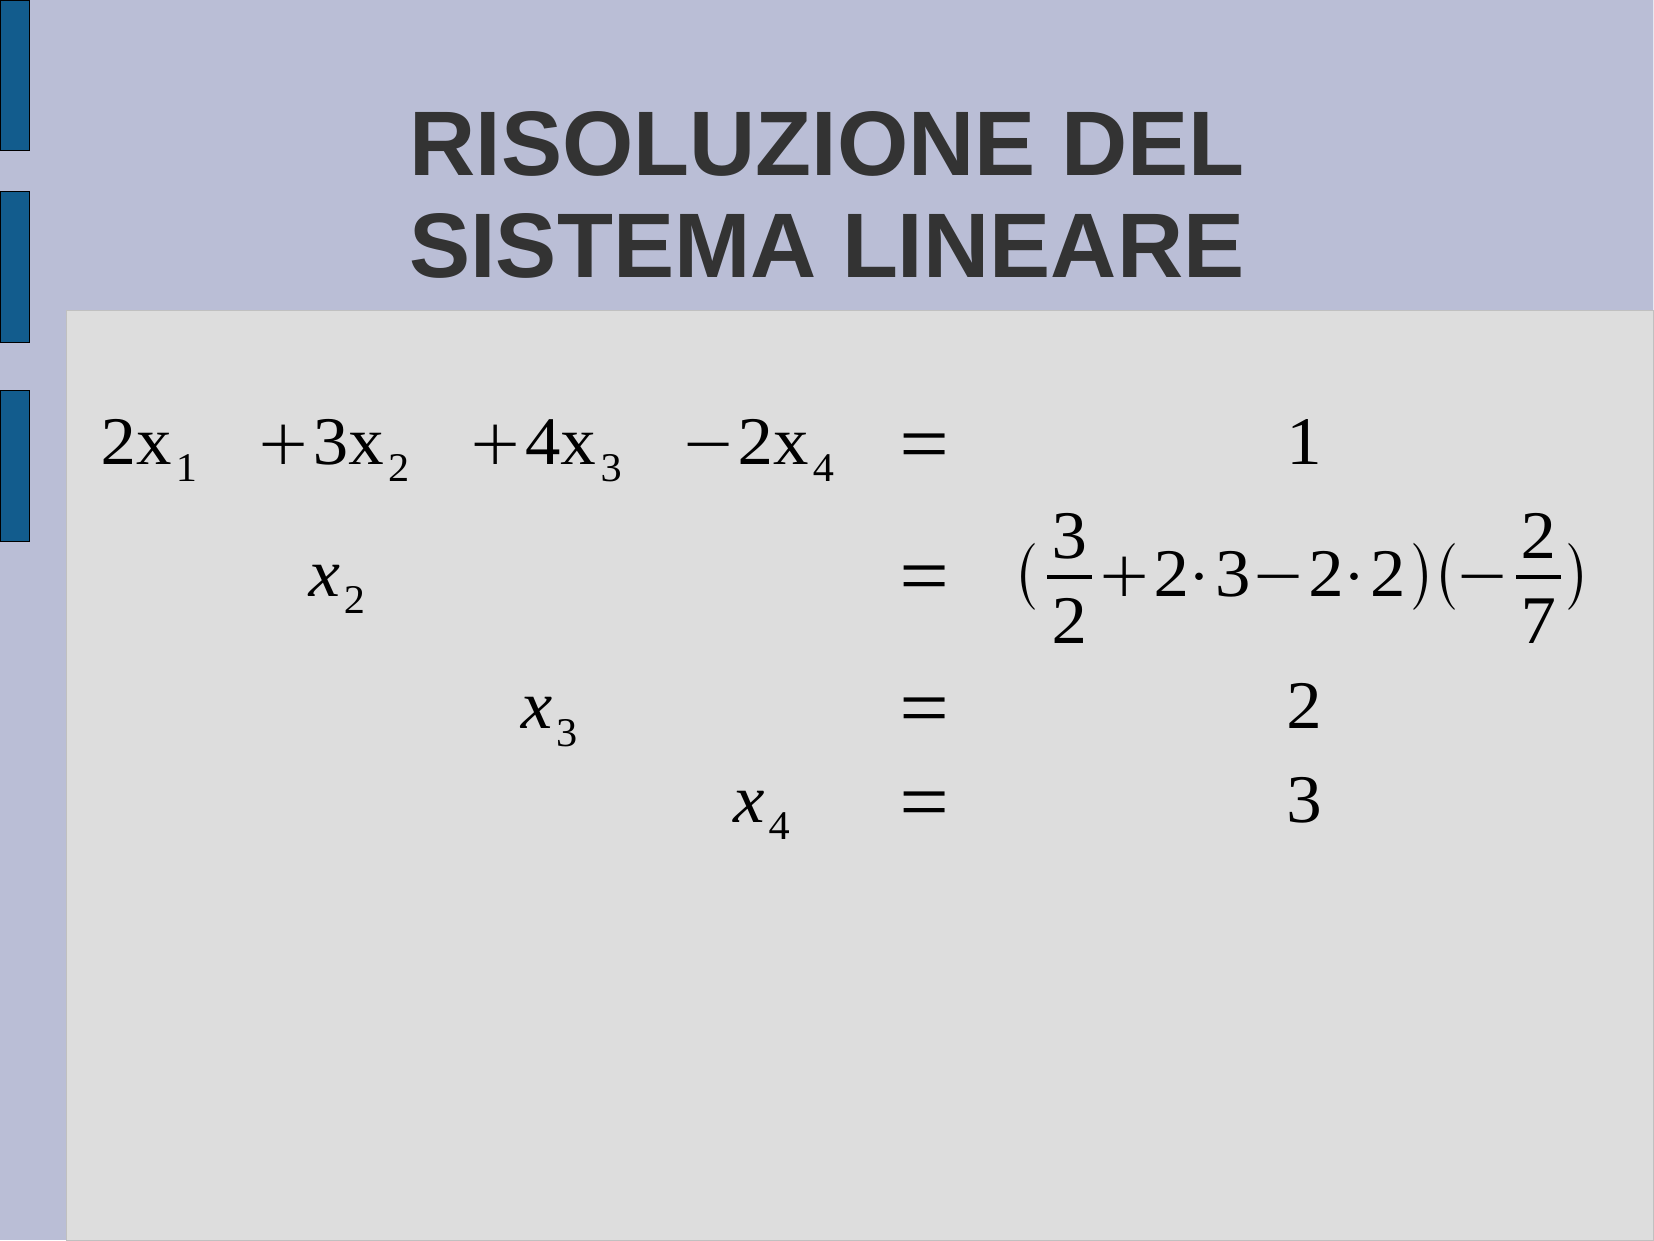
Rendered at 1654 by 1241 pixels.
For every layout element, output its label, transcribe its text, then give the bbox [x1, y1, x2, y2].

chart [82, 396, 1605, 850]
title RISOLUZIONE DEL SISTEMA LINEARE [121, 92, 1534, 298]
